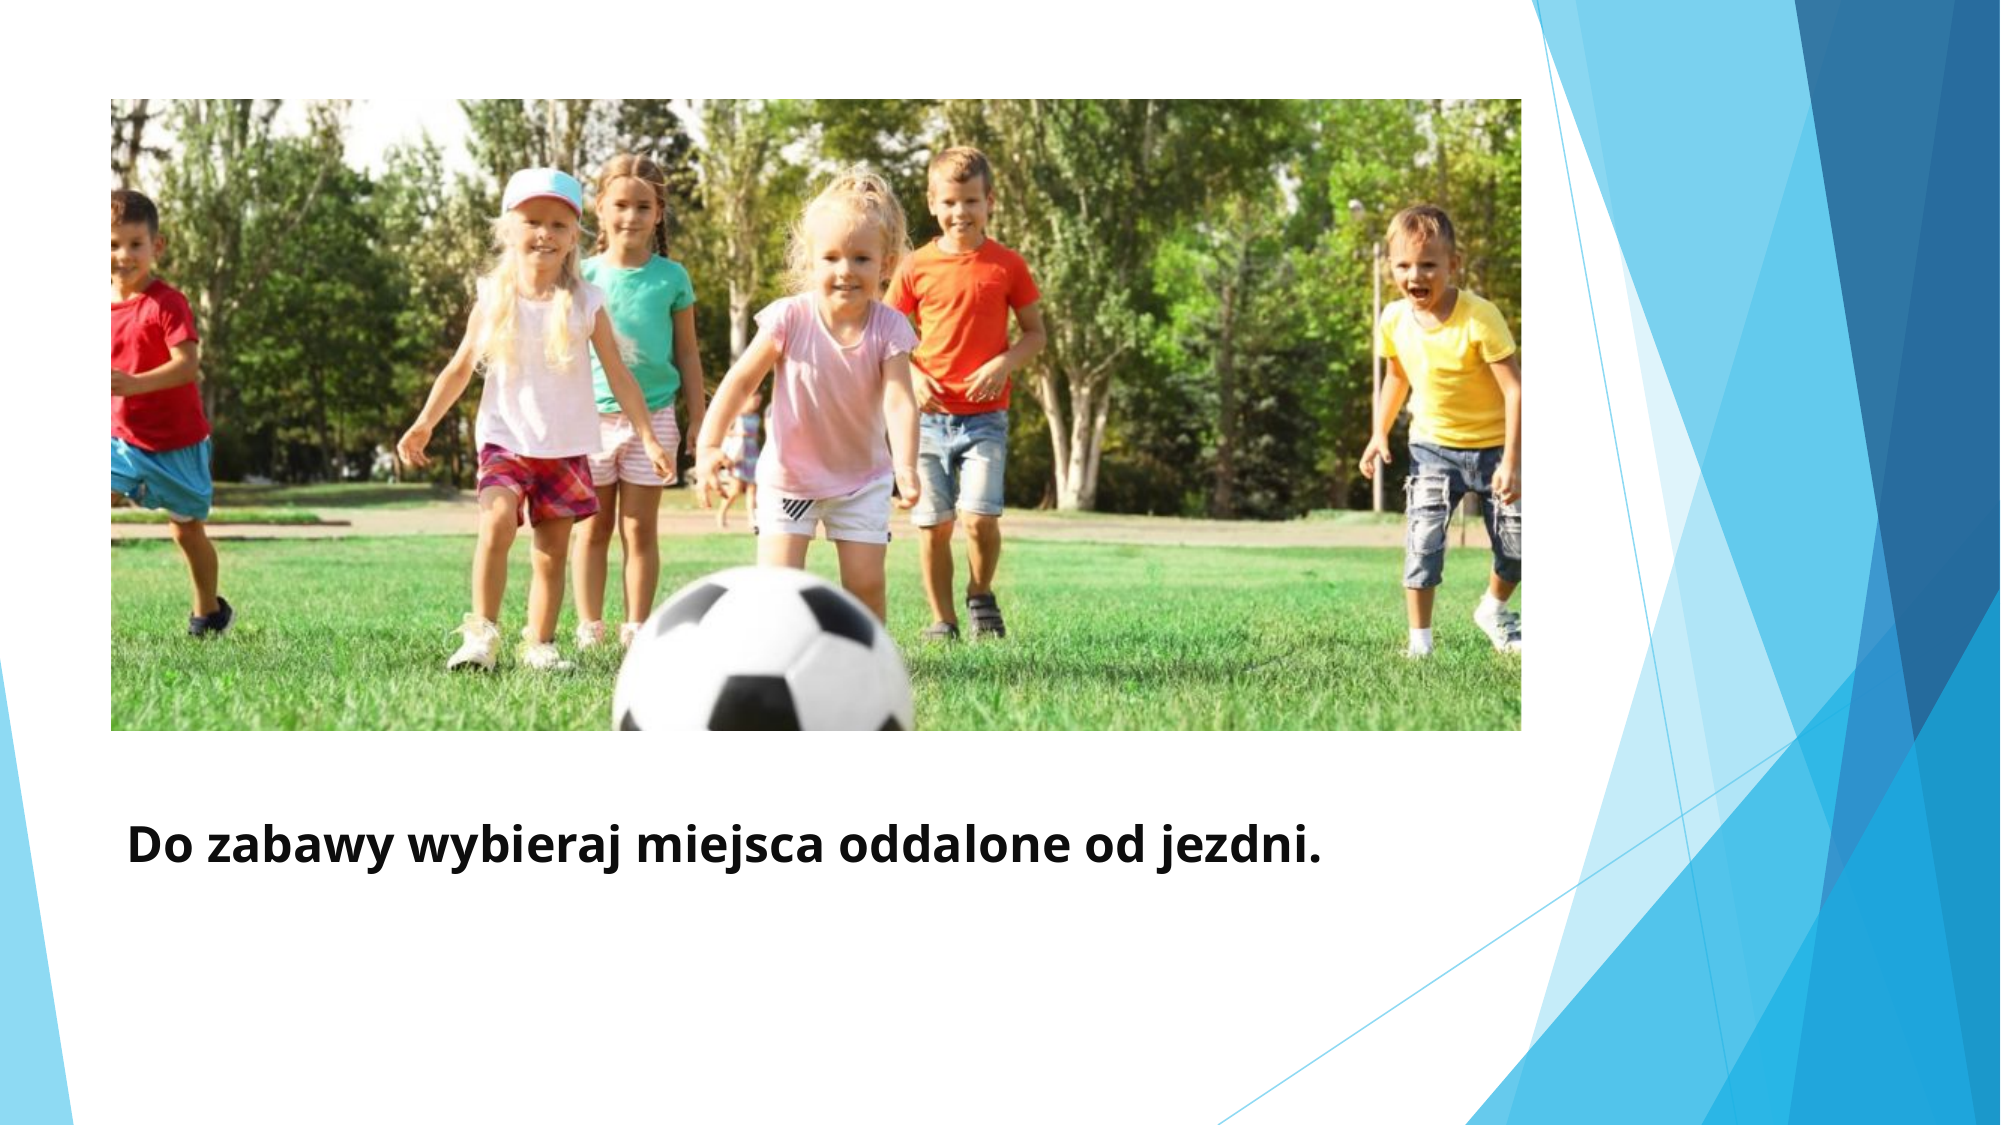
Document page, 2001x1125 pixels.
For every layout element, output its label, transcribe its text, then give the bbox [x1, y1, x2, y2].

picture [111, 99, 1522, 731]
title Do zabawy wybieraj miejsca oddalone od jezdni. [111, 787, 1522, 881]
